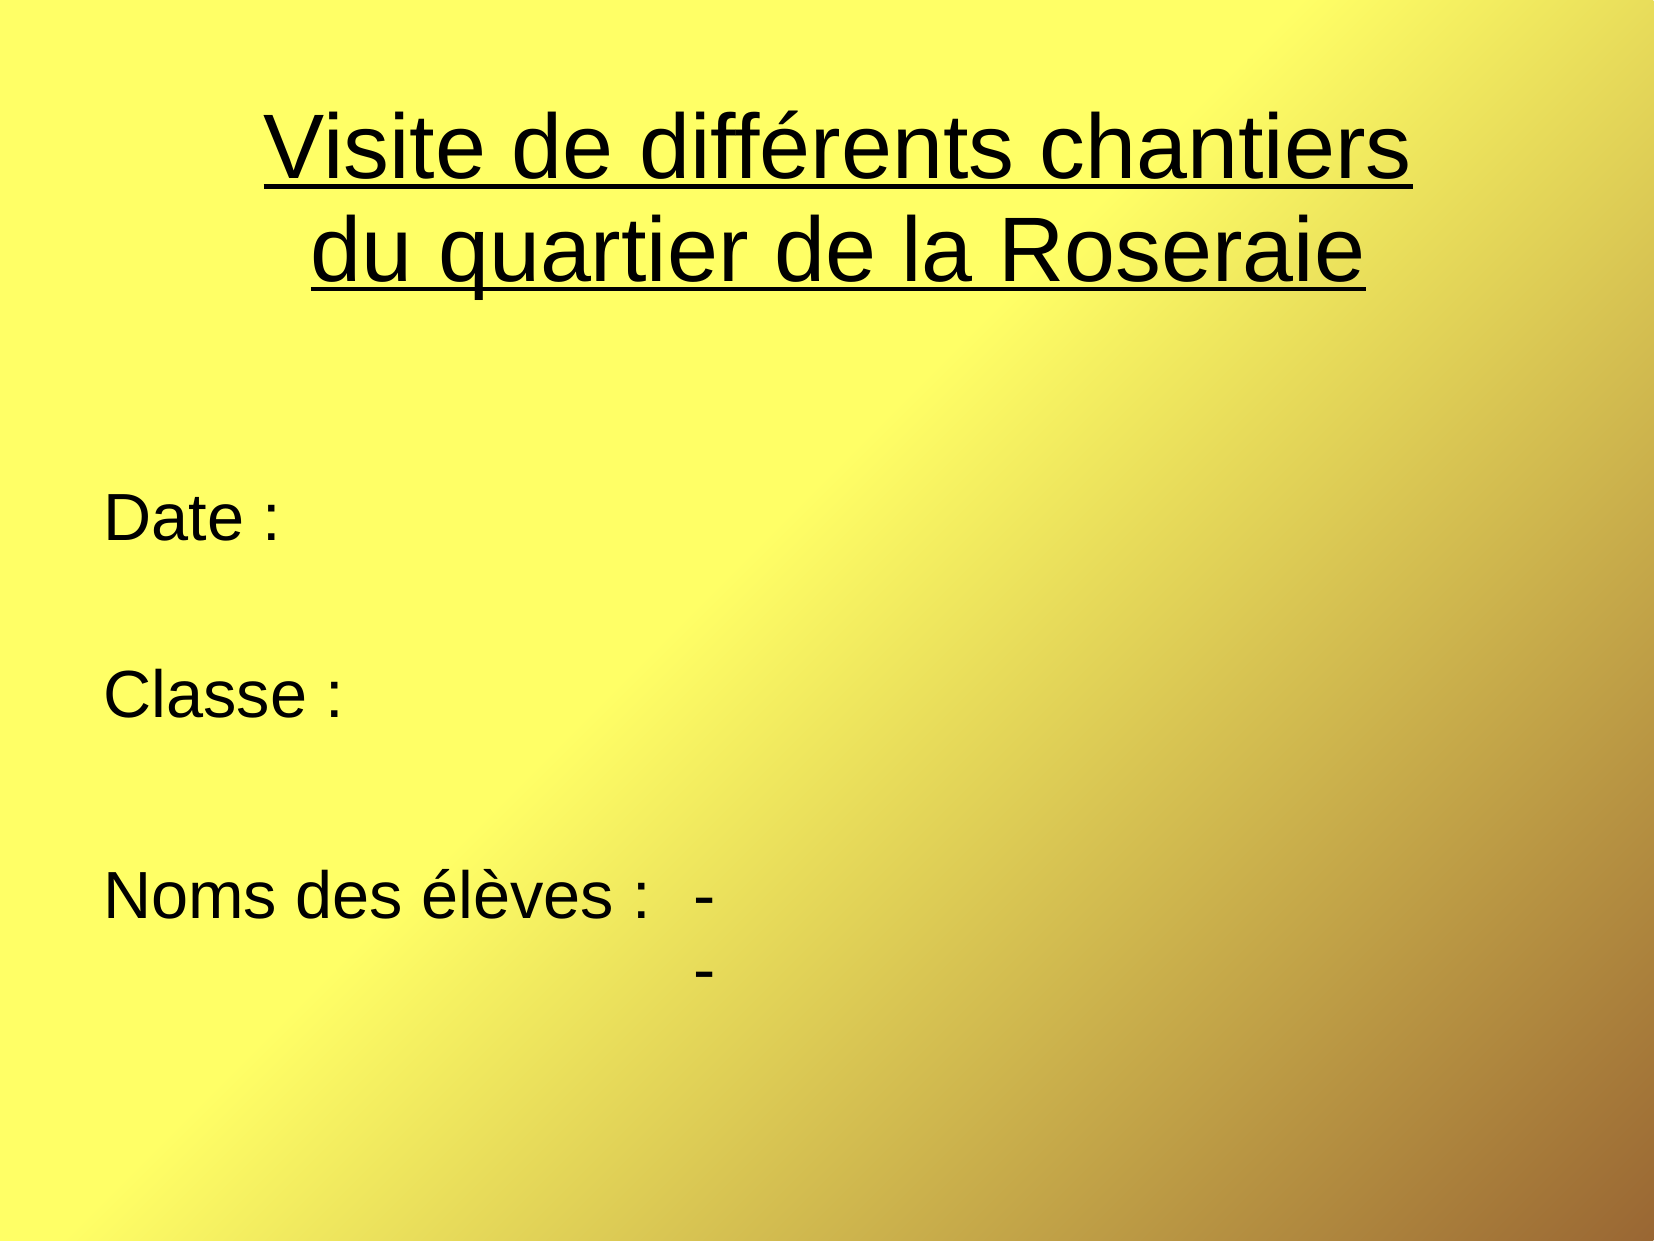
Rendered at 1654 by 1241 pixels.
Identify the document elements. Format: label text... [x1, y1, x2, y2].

text_box Noms des élèves : - - [88, 850, 1595, 1015]
text_box Classe : [88, 649, 650, 740]
text_box Visite de différents chantiers du quartier de la Roseraie [188, 88, 1489, 309]
text_box Date : [88, 472, 650, 563]
